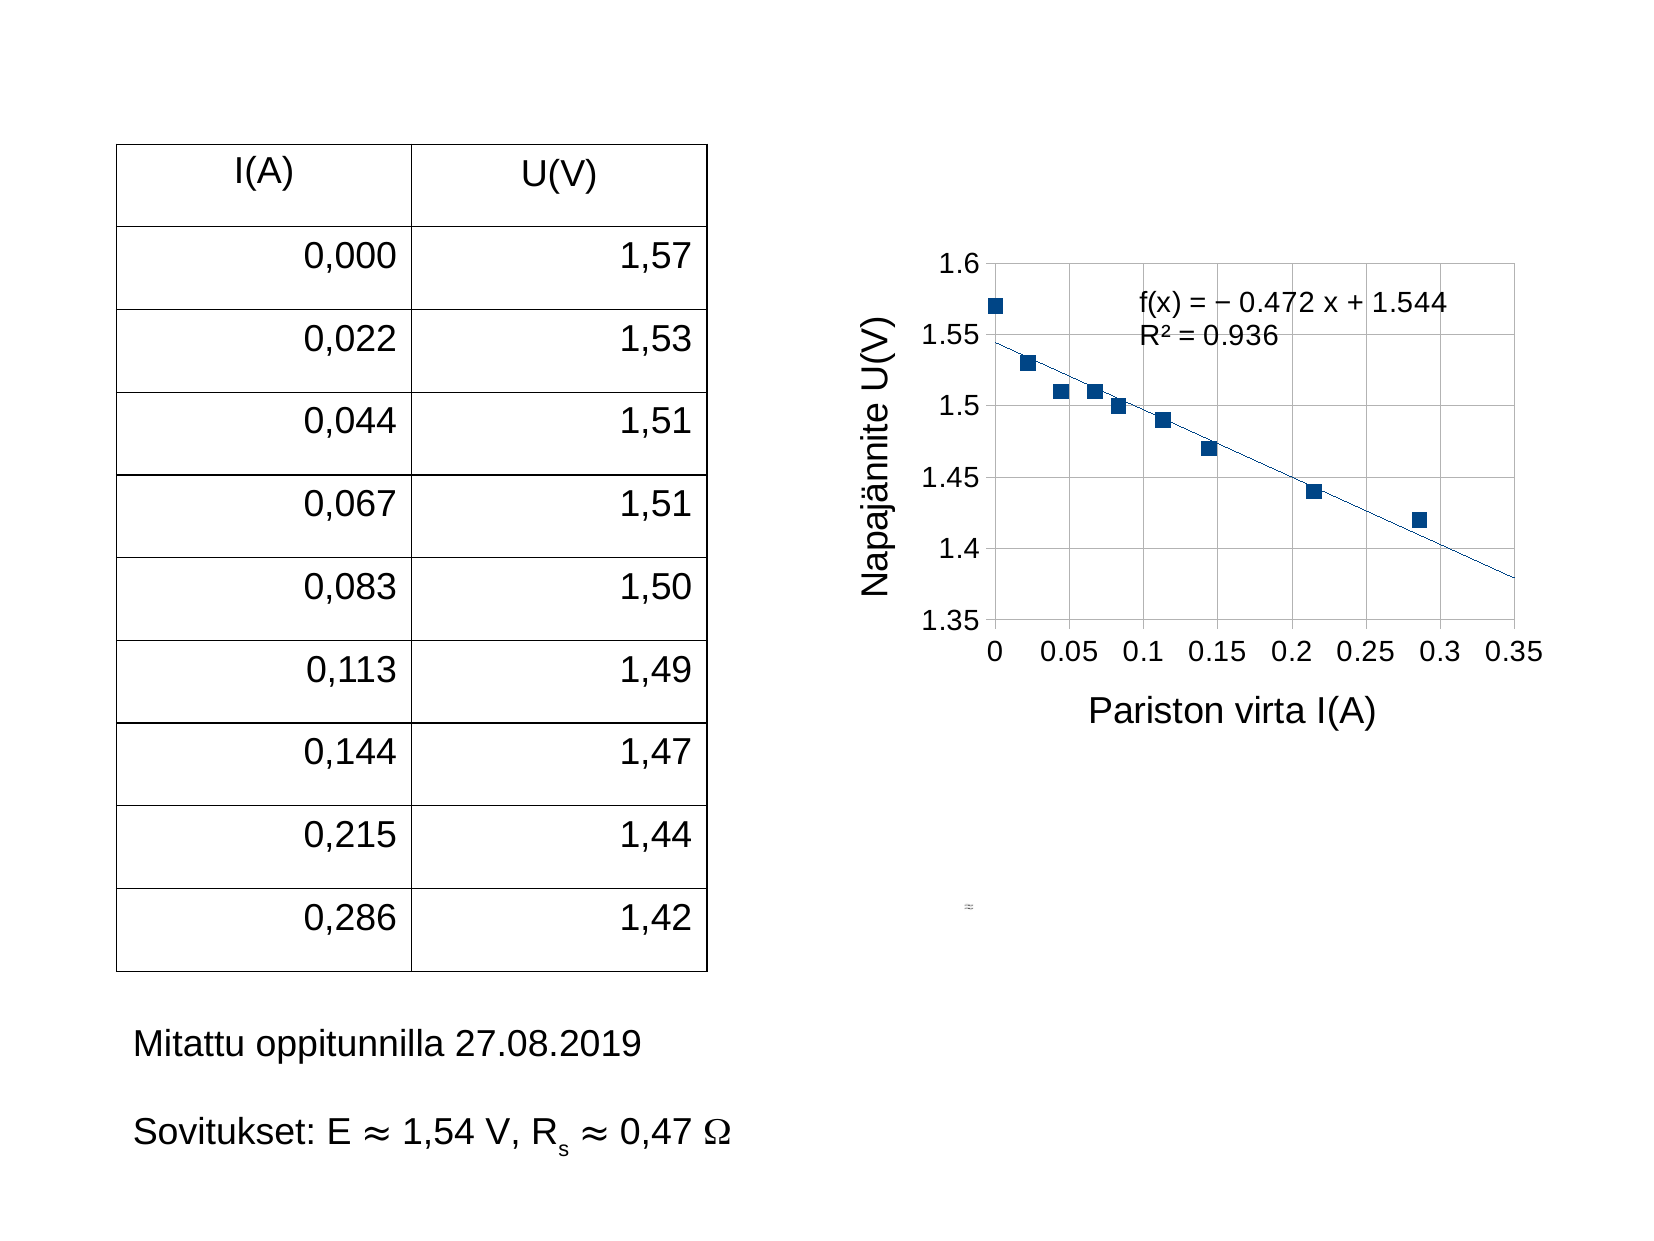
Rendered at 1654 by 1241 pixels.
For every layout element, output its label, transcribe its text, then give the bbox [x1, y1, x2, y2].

table_cell 1,42 [412, 889, 706, 971]
table_cell 0,144 [117, 724, 411, 805]
table_header U(V) [412, 145, 706, 226]
table_cell 1,51 [412, 476, 706, 557]
table_header I(A) [117, 145, 411, 226]
chart [815, 235, 1560, 768]
table_cell 0,113 [117, 641, 411, 722]
table_cell 0,000 [117, 227, 411, 309]
table_cell 1,51 [412, 393, 706, 474]
picture [933, 850, 1004, 949]
table_cell 0,286 [117, 889, 411, 971]
table_cell 0,067 [117, 476, 411, 557]
table_cell 0,083 [117, 558, 411, 640]
table_cell 0,022 [117, 310, 411, 392]
table_cell 1,57 [412, 227, 706, 309]
table_cell 1,49 [412, 641, 706, 722]
table_cell 1,44 [412, 806, 706, 888]
table_cell 0,044 [117, 393, 411, 474]
table_cell 1,47 [412, 724, 706, 805]
table_cell 1,53 [412, 310, 706, 392]
text_box Mitattu oppitunnilla 27.08.2019 Sovitukset: E ≈ 1,54 V, Rs ≈ 0,47 W [118, 1015, 754, 1165]
table_cell 1,50 [412, 558, 706, 640]
table_cell 0,215 [117, 806, 411, 888]
